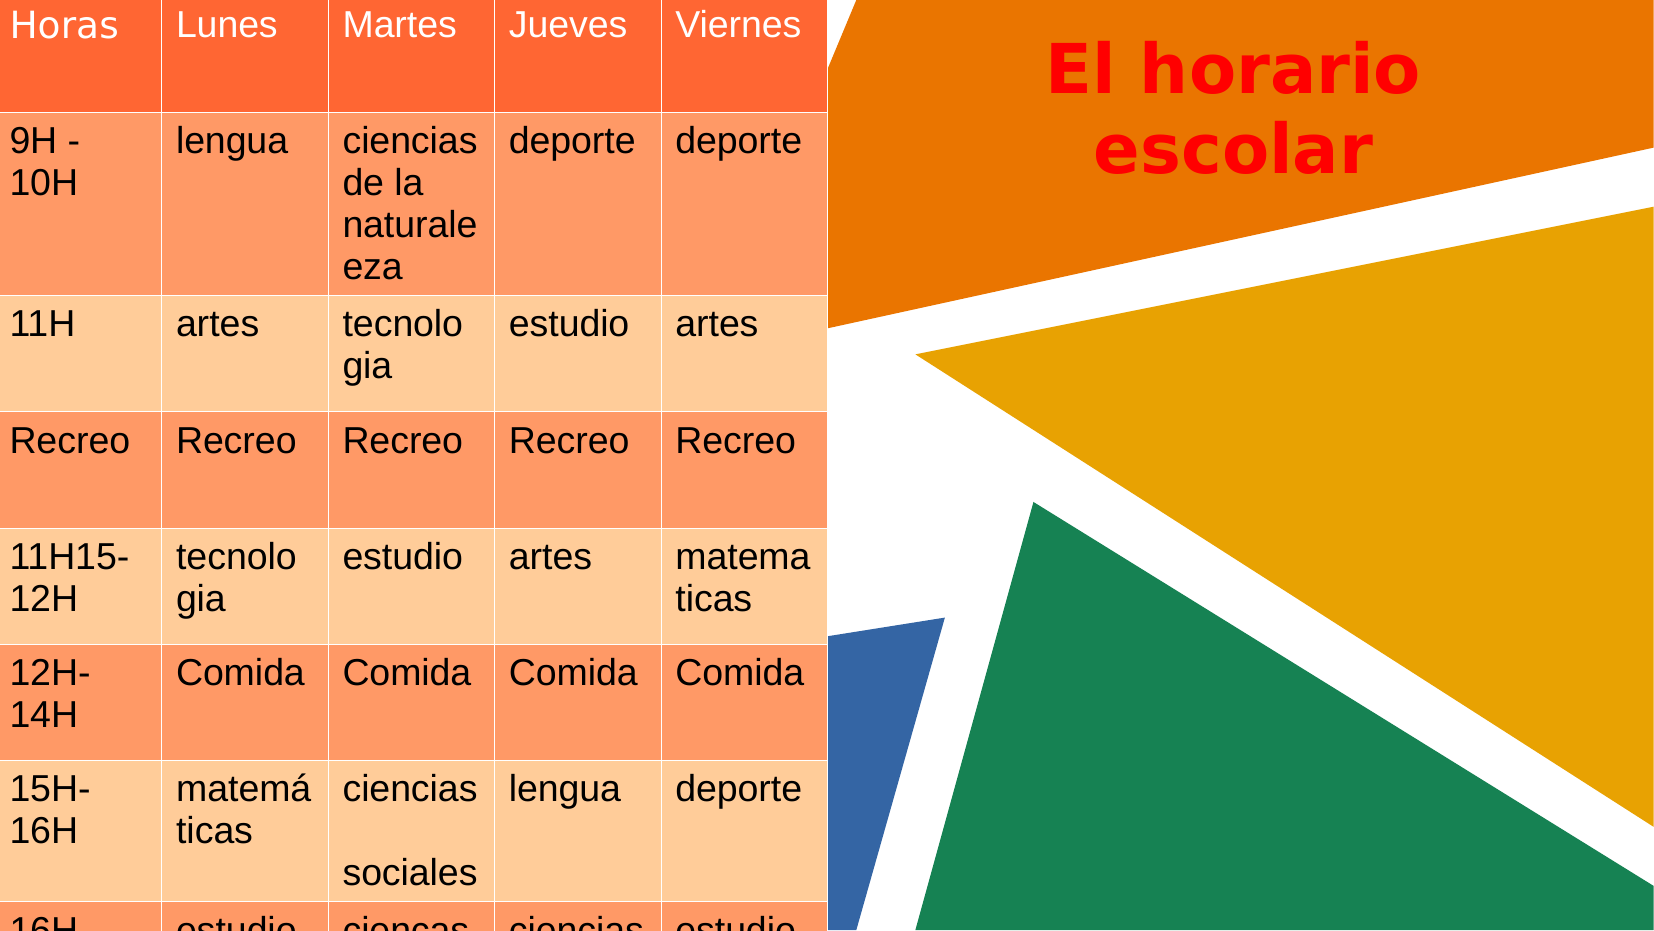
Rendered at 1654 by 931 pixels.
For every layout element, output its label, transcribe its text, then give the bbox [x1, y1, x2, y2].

title El horario escolar [902, 29, 1565, 190]
table_cell 9H - 10H [0, 113, 161, 295]
table_cell ciencas sociales [329, 902, 494, 931]
table_cell deporte [662, 113, 827, 295]
table_header Jueves [495, 0, 661, 112]
table_header Martes [329, 0, 494, 112]
table_cell artes [162, 296, 328, 411]
table_cell Recreo [162, 412, 328, 528]
table_cell matemáticas [162, 761, 328, 901]
table_cell ciencias sociales [329, 761, 494, 901]
table_cell cienciasde la naturaleeza [329, 113, 494, 295]
table_cell Recreo [662, 412, 827, 528]
subtitle [828, 283, 1447, 886]
table_cell artes [662, 296, 827, 411]
table_cell lengua [495, 761, 661, 901]
table_cell Comida [329, 645, 494, 760]
table_cell estudio [162, 902, 328, 931]
table_cell Comida [495, 645, 661, 760]
table_cell tecnologia [329, 296, 494, 411]
table_cell deporte [662, 761, 827, 901]
table_cell 15H- 16H [0, 761, 161, 901]
table_cell Recreo [0, 412, 161, 528]
table_cell 11H [0, 296, 161, 411]
table_header Viernes [662, 0, 827, 112]
table_cell Recreo [495, 412, 661, 528]
table_cell Recreo [329, 412, 494, 528]
table_cell Comida [662, 645, 827, 760]
table_cell deporte [495, 113, 661, 295]
table_cell Comida [162, 645, 328, 760]
table_cell estudio [329, 529, 494, 644]
table_header Lunes [162, 0, 328, 112]
table_cell ciencias de la naturaleza [495, 902, 661, 931]
table_cell lengua [162, 113, 328, 295]
table_cell matematicas [662, 529, 827, 644]
table_header Horas [0, 0, 161, 112]
table_cell 16H- 17H [0, 902, 161, 931]
table_cell estudio [662, 902, 827, 931]
table_cell estudio [495, 296, 661, 411]
table_cell tecnologia [162, 529, 328, 644]
table_cell artes [495, 529, 661, 644]
table_cell 11H15- 12H [0, 529, 161, 644]
table_cell 12H- 14H [0, 645, 161, 760]
